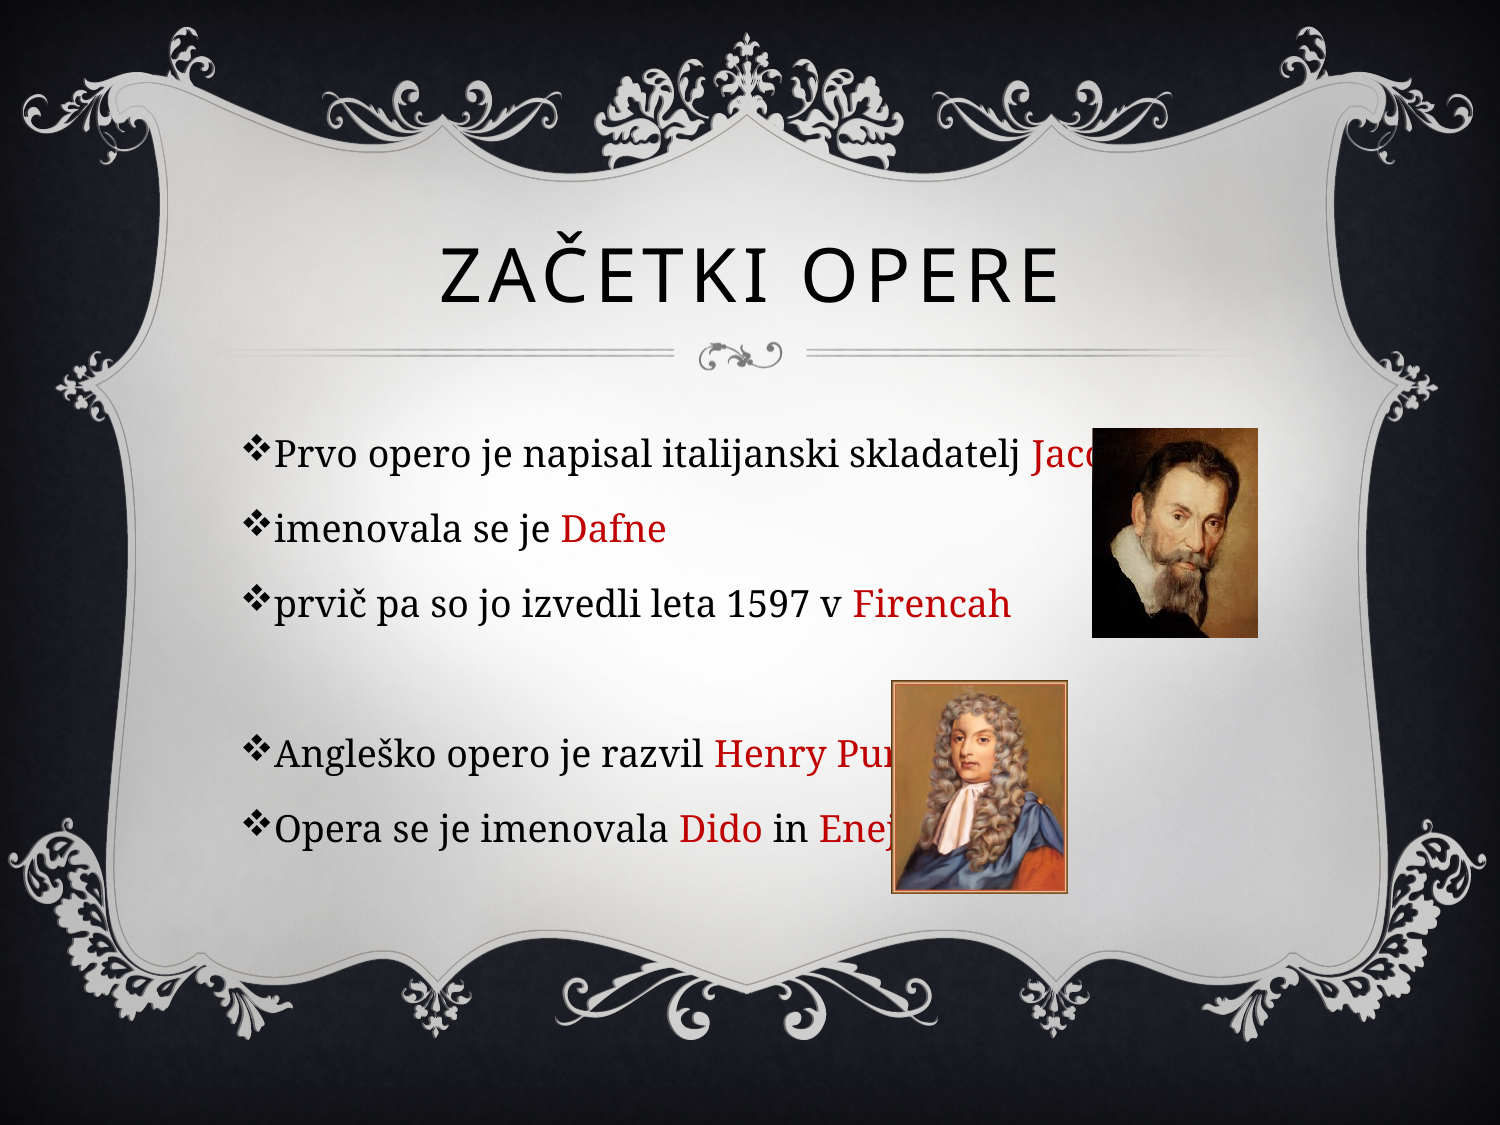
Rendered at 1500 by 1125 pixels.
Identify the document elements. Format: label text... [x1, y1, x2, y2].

picture [0, 0, 1500, 1125]
title Začetki opere [225, 212, 1275, 325]
list Prvo opero je napisal italijanski skladatelj Jacopo Peri imenovala se je Dafne prvič pa so jo izvedli leta 1597 v Firencah Angleško opero je razvil Henry Purcell Opera se je imenovala Dido in Enej [225, 399, 1275, 900]
